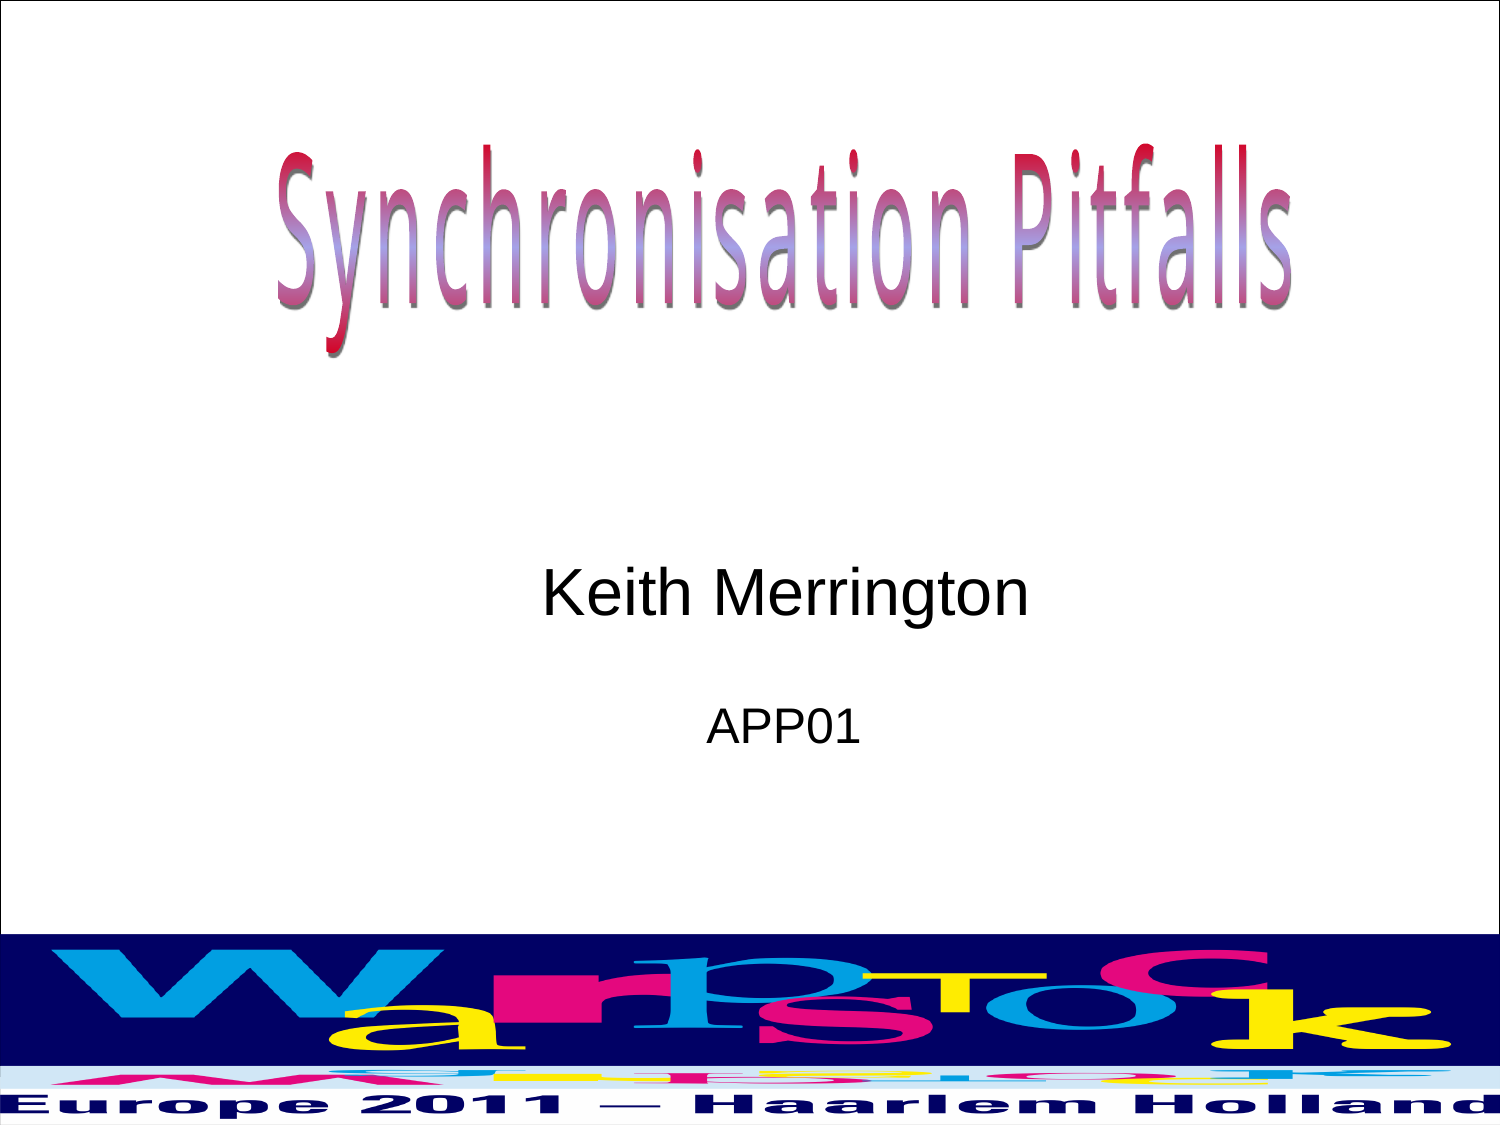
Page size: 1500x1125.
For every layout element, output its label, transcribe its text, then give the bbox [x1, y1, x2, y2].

text_box Synchronisation Pitfalls [436, 189, 467, 306]
text_box Synchronisation Pitfalls [694, 191, 701, 304]
text_box Synchronisation Pitfalls [541, 189, 566, 304]
text_box Synchronisation Pitfalls [483, 144, 520, 304]
text_box Synchronisation Pitfalls [380, 189, 417, 304]
text_box Synchronisation Pitfalls [1090, 165, 1117, 306]
text_box Synchronisation Pitfalls [715, 189, 746, 306]
text_box Synchronisation Pitfalls [636, 189, 672, 304]
text_box [0, 0, 1500, 934]
text_box Synchronisation Pitfalls [278, 152, 314, 306]
text_box Synchronisation Pitfalls [1071, 191, 1079, 304]
text_box Synchronisation Pitfalls [932, 189, 968, 304]
text_box Synchronisation Pitfalls [1124, 143, 1154, 304]
text_box Keith Merrington [260, 540, 1311, 829]
text_box APP01 [258, 685, 1309, 934]
text_box Synchronisation Pitfalls [325, 191, 366, 354]
text_box Synchronisation Pitfalls [1260, 189, 1291, 306]
text_box Synchronisation Pitfalls [575, 189, 616, 306]
text_box Synchronisation Pitfalls [760, 189, 795, 306]
text_box Synchronisation Pitfalls [871, 189, 911, 306]
text_box Synchronisation Pitfalls [810, 165, 837, 306]
text_box Synchronisation Pitfalls [1158, 189, 1194, 306]
picture [0, 934, 1500, 1125]
text_box Synchronisation Pitfalls [1215, 144, 1222, 304]
text_box Synchronisation Pitfalls [849, 191, 857, 304]
text_box Synchronisation Pitfalls [1239, 144, 1247, 304]
text_box Synchronisation Pitfalls [1014, 154, 1052, 304]
